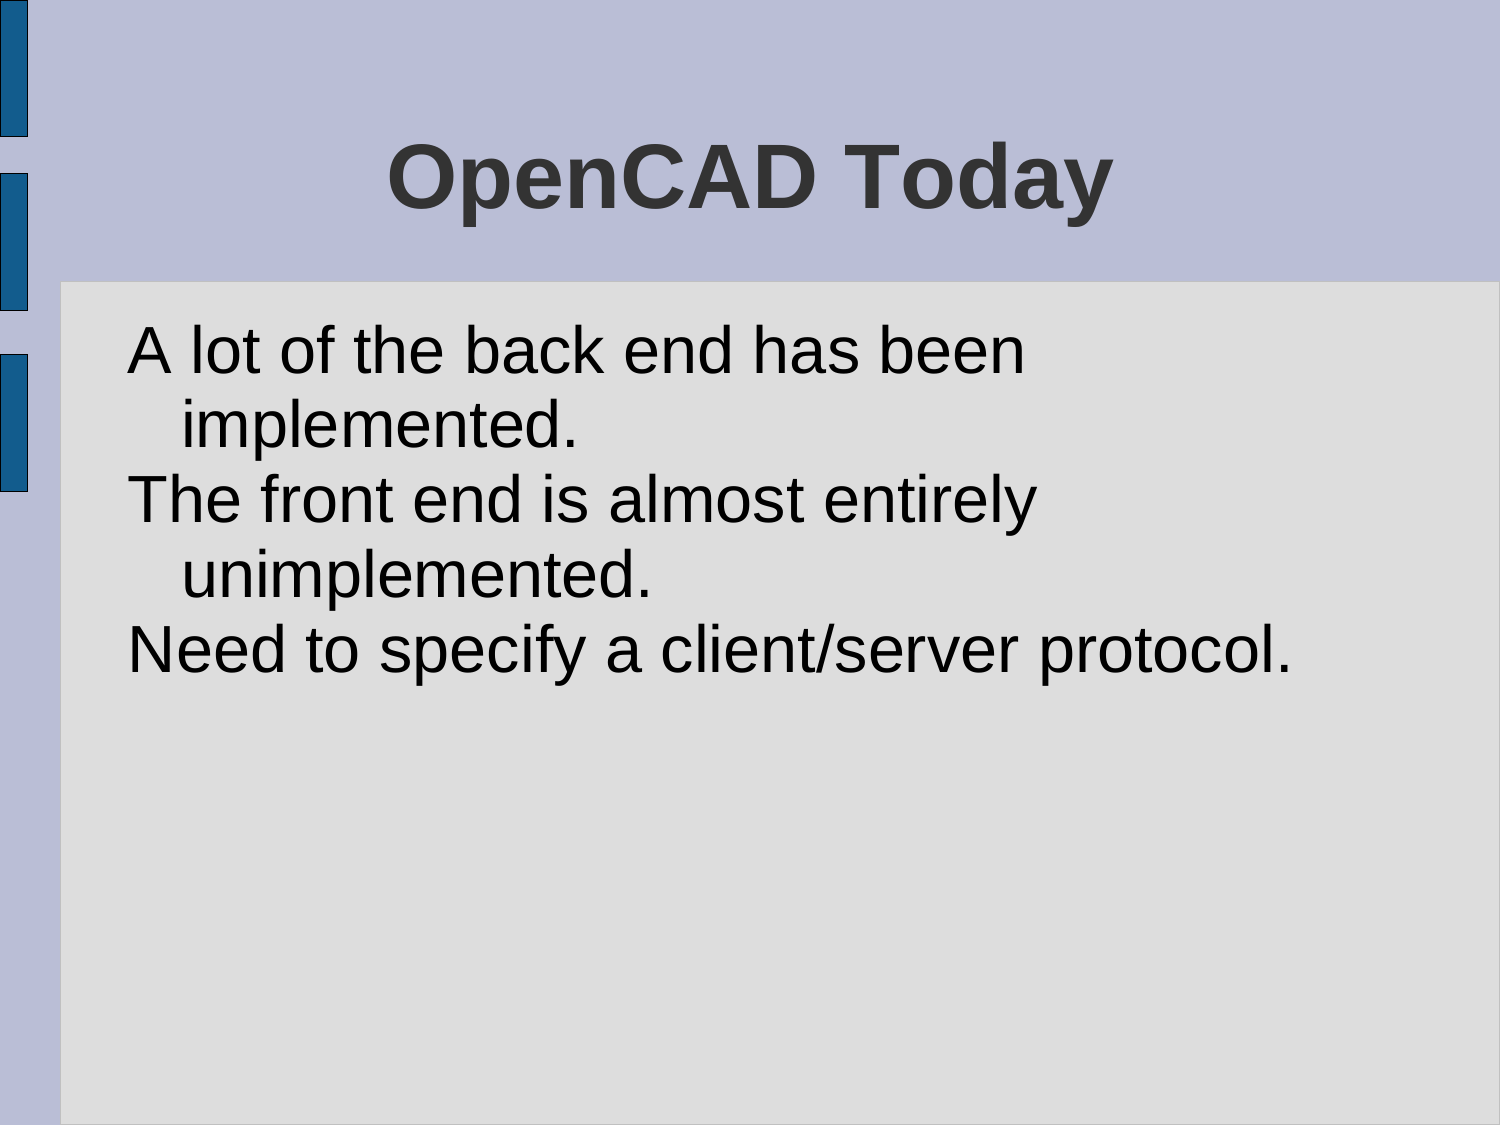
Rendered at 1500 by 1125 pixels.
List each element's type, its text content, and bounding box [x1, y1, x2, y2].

list A lot of the back end has been implemented. The front end is almost entirely unimplemented. Need to specify a client/server protocol. [110, 312, 1392, 1022]
title OpenCAD Today [110, 74, 1392, 279]
